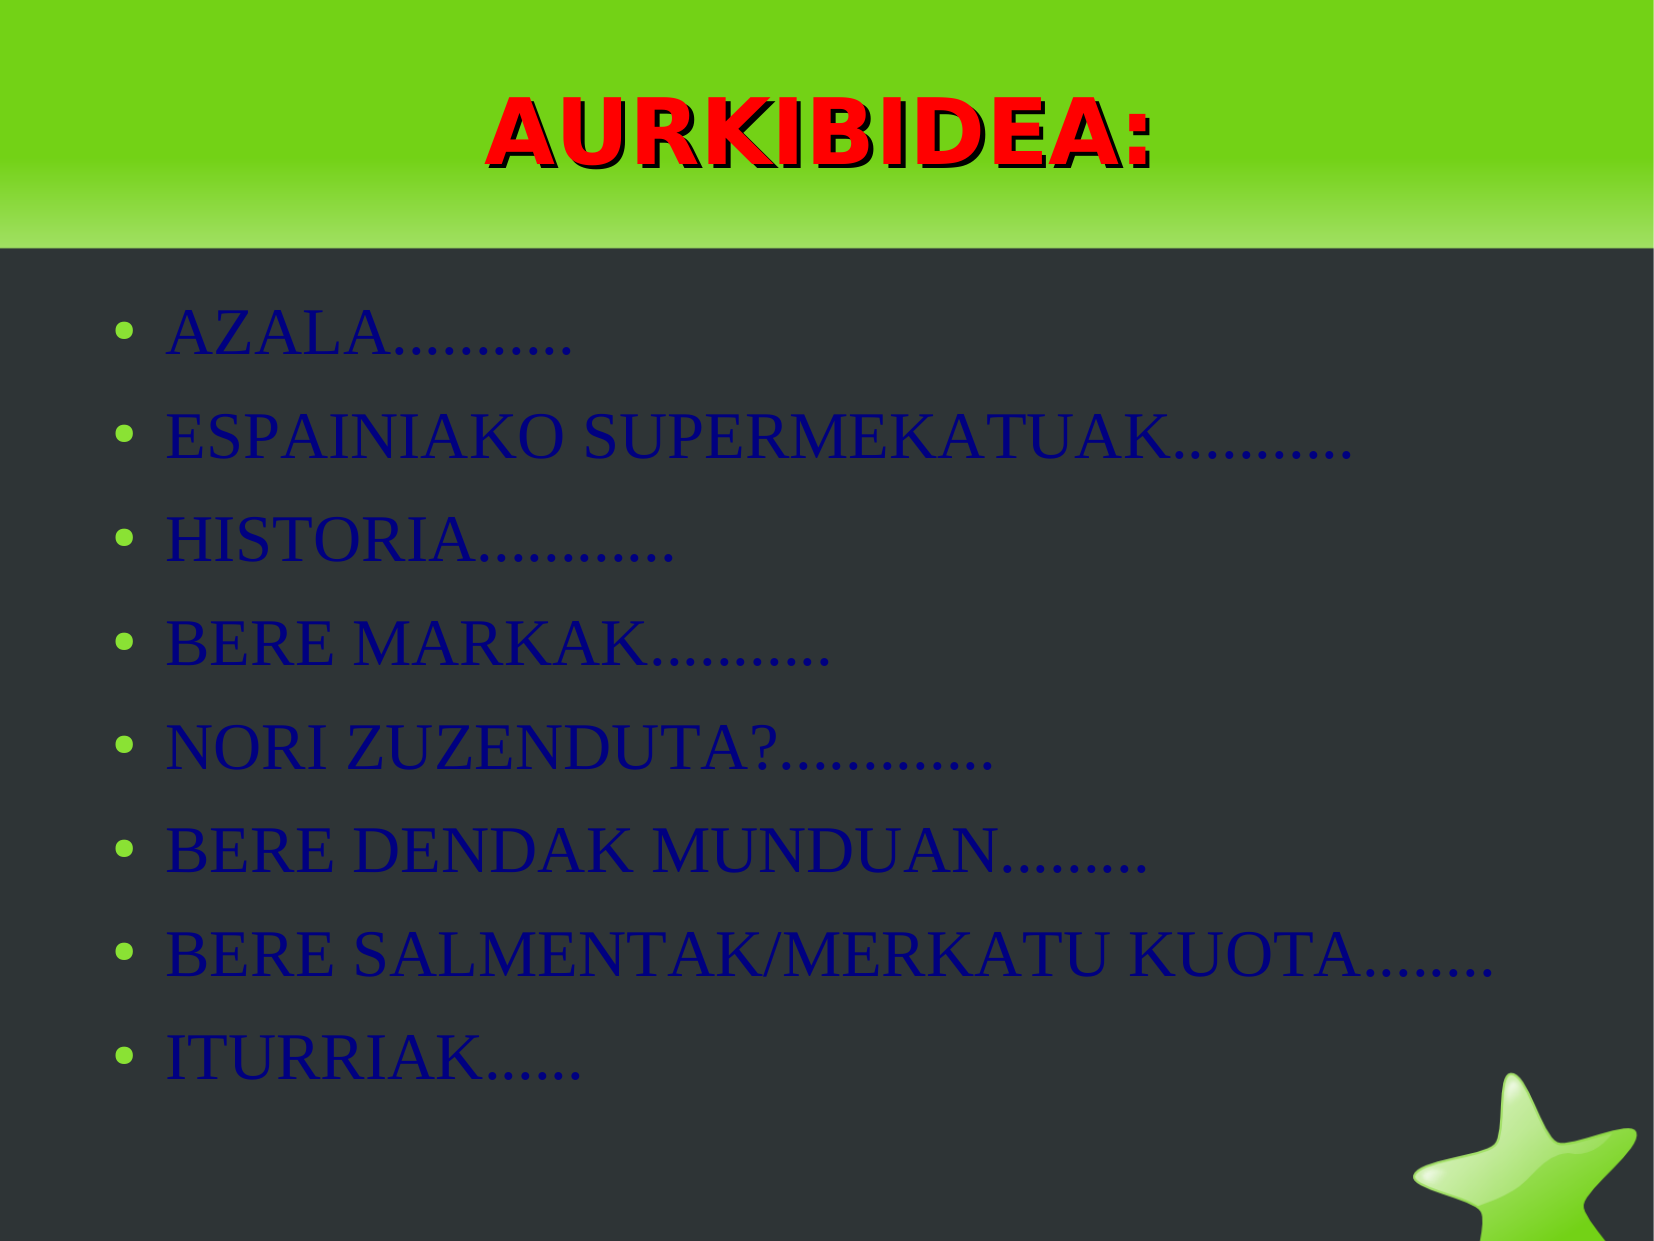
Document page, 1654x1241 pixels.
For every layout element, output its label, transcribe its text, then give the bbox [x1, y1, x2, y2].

title AURKIBIDEA: [76, 29, 1565, 237]
picture [0, 0, 1654, 1241]
list AZALA........... ESPAINIAKO SUPERMEKATUAK........... HISTORIA............ BERE MARKAK........... NORI ZUZENDUTA?............. BERE DENDAK MUNDUAN......... BERE SALMENTAK/MERKATU KUOTA........ ITURRIAK...... [76, 295, 1565, 1149]
